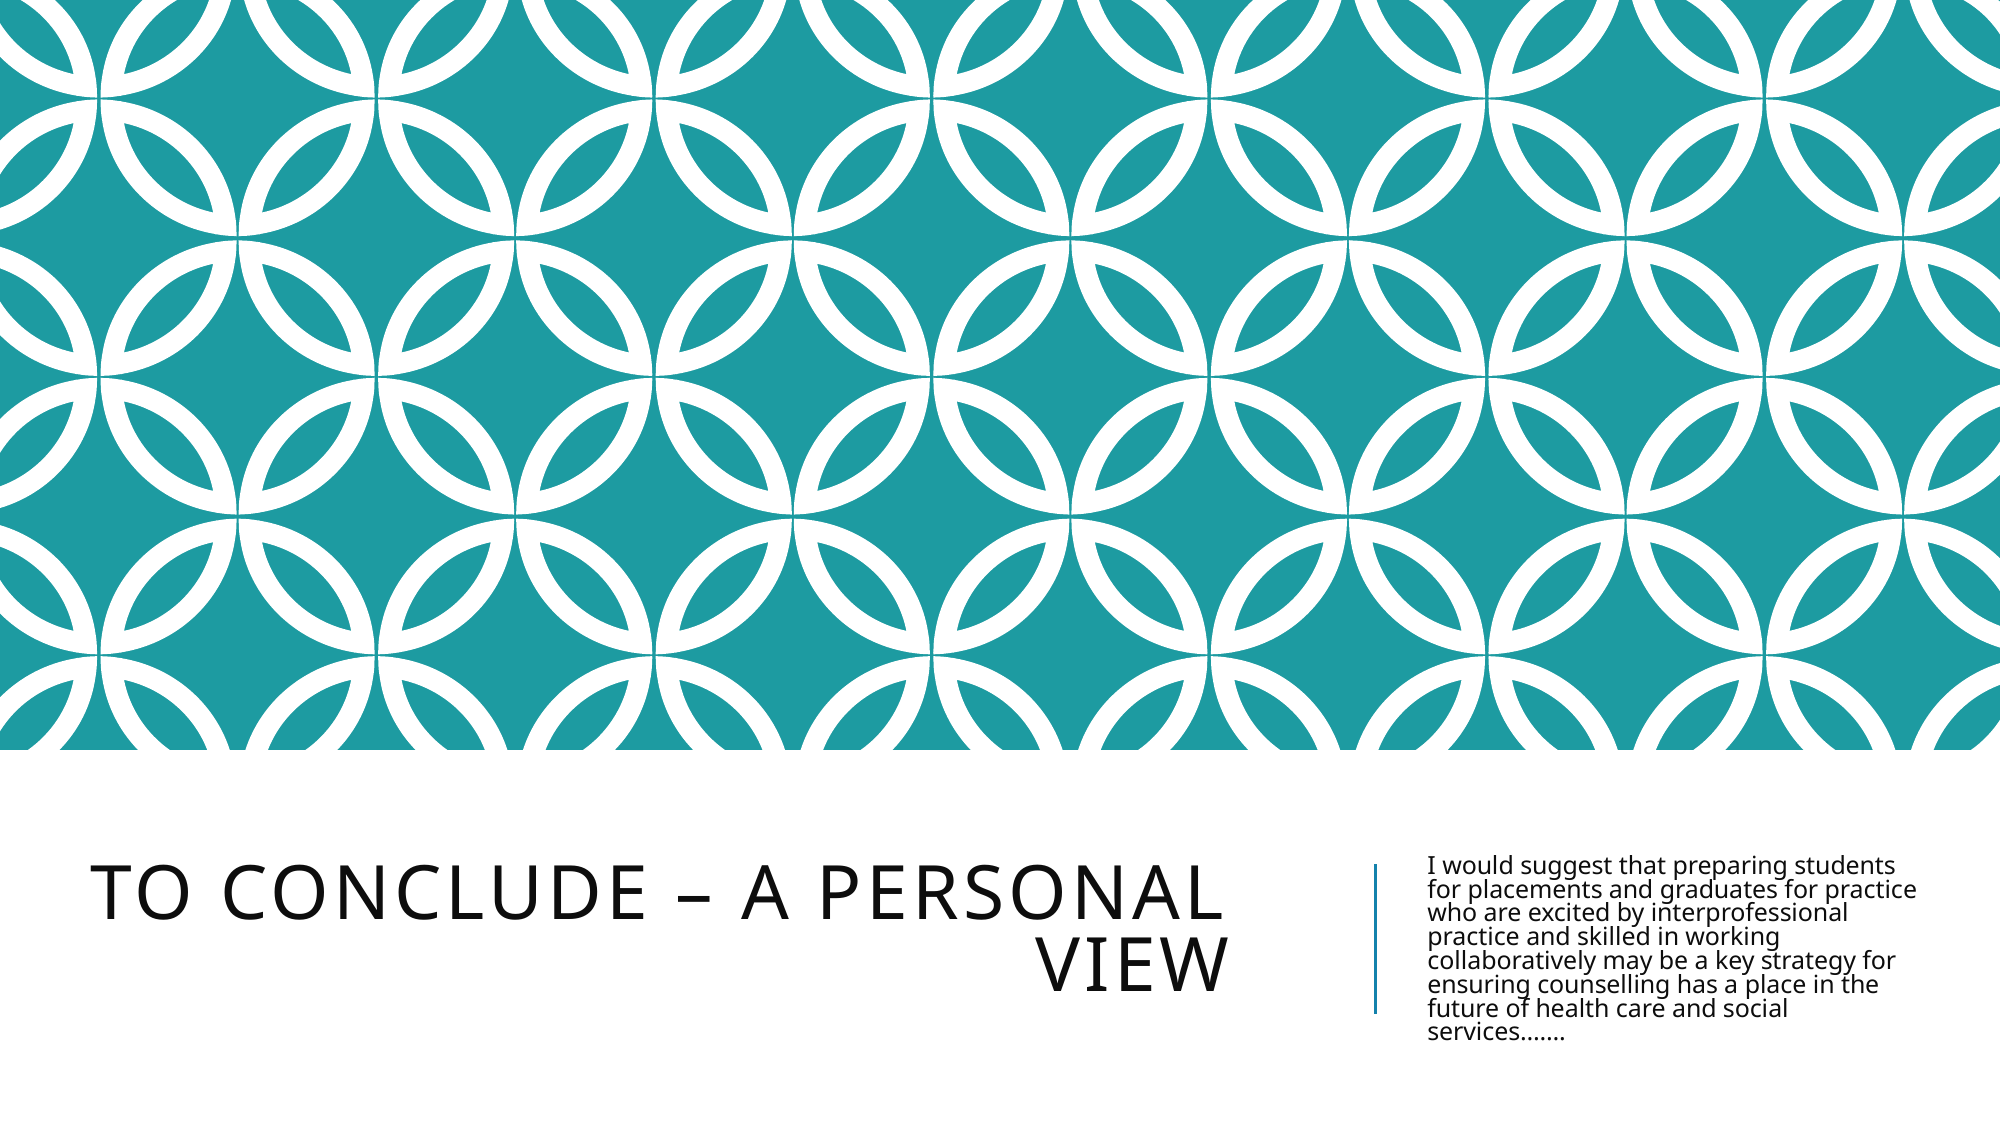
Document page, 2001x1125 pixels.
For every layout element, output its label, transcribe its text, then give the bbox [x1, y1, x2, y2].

title To conclude – a personal view [75, 813, 1351, 1054]
list I would suggest that preparing students for placements and graduates for practice who are excited by interprofessional practice and skilled in working collaboratively may be a key strategy for ensuring counselling has a place in the future of health care and social services……. [1412, 813, 1938, 1054]
